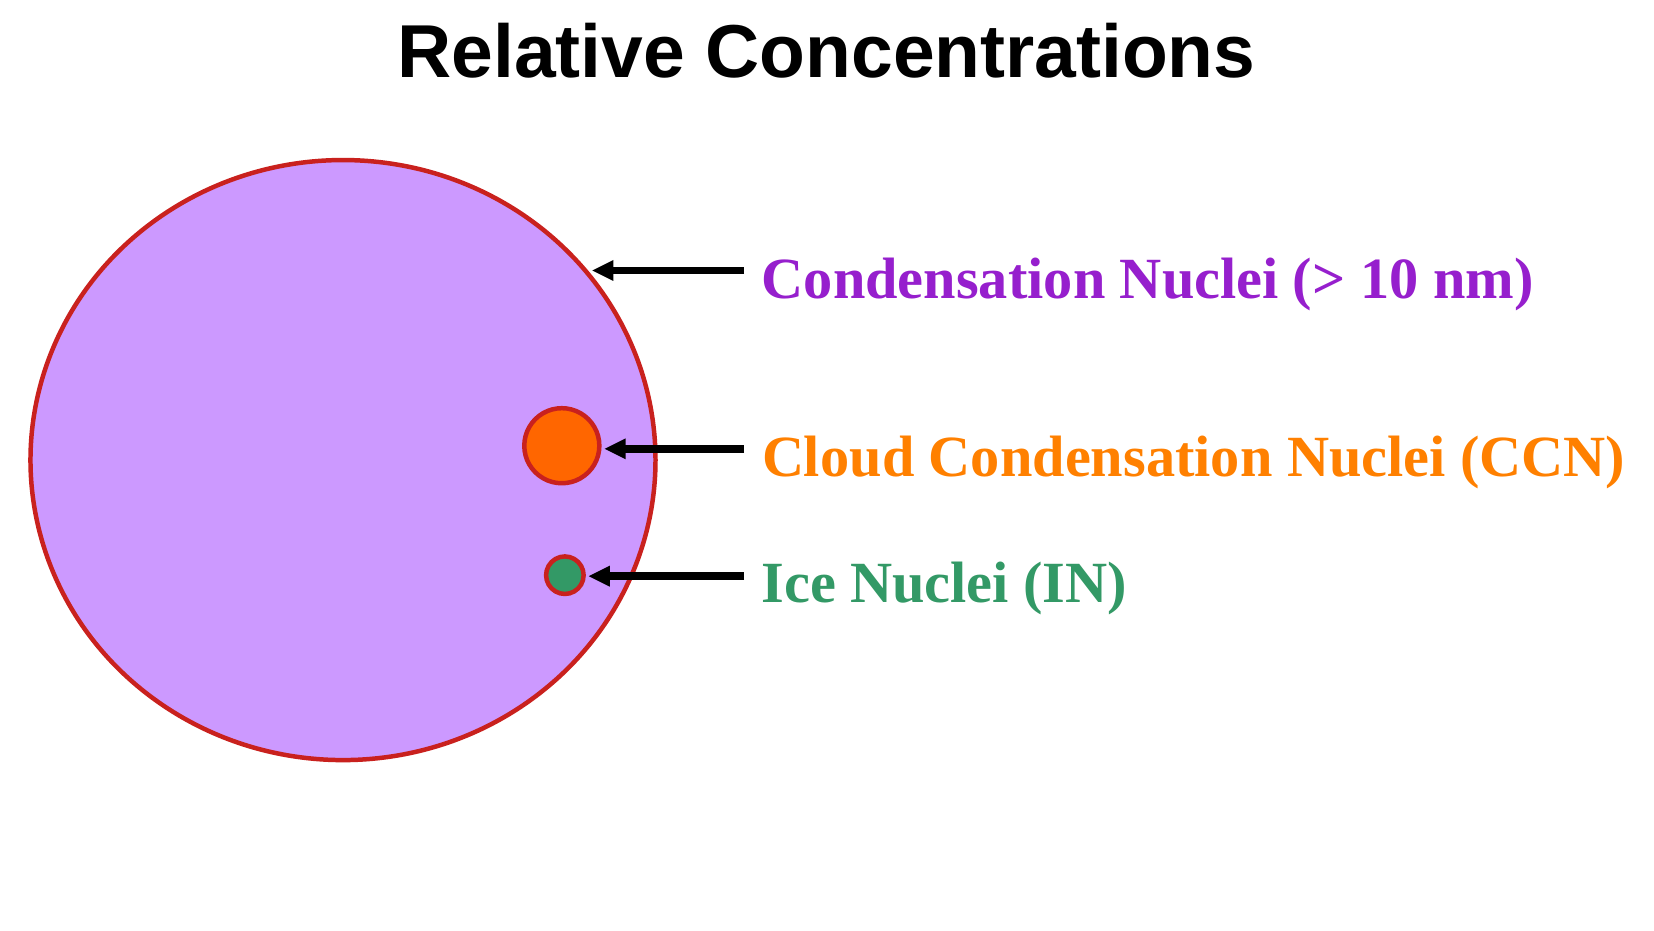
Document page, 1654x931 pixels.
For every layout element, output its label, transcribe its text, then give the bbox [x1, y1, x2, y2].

title Relative Concentrations [0, 0, 1654, 106]
text_box Cloud Condensation Nuclei (CCN) [747, 409, 1653, 496]
text_box [30, 160, 656, 761]
text_box Ice Nuclei (IN) [746, 536, 1227, 623]
text_box Condensation Nuclei (> 10 nm) [747, 232, 1596, 318]
